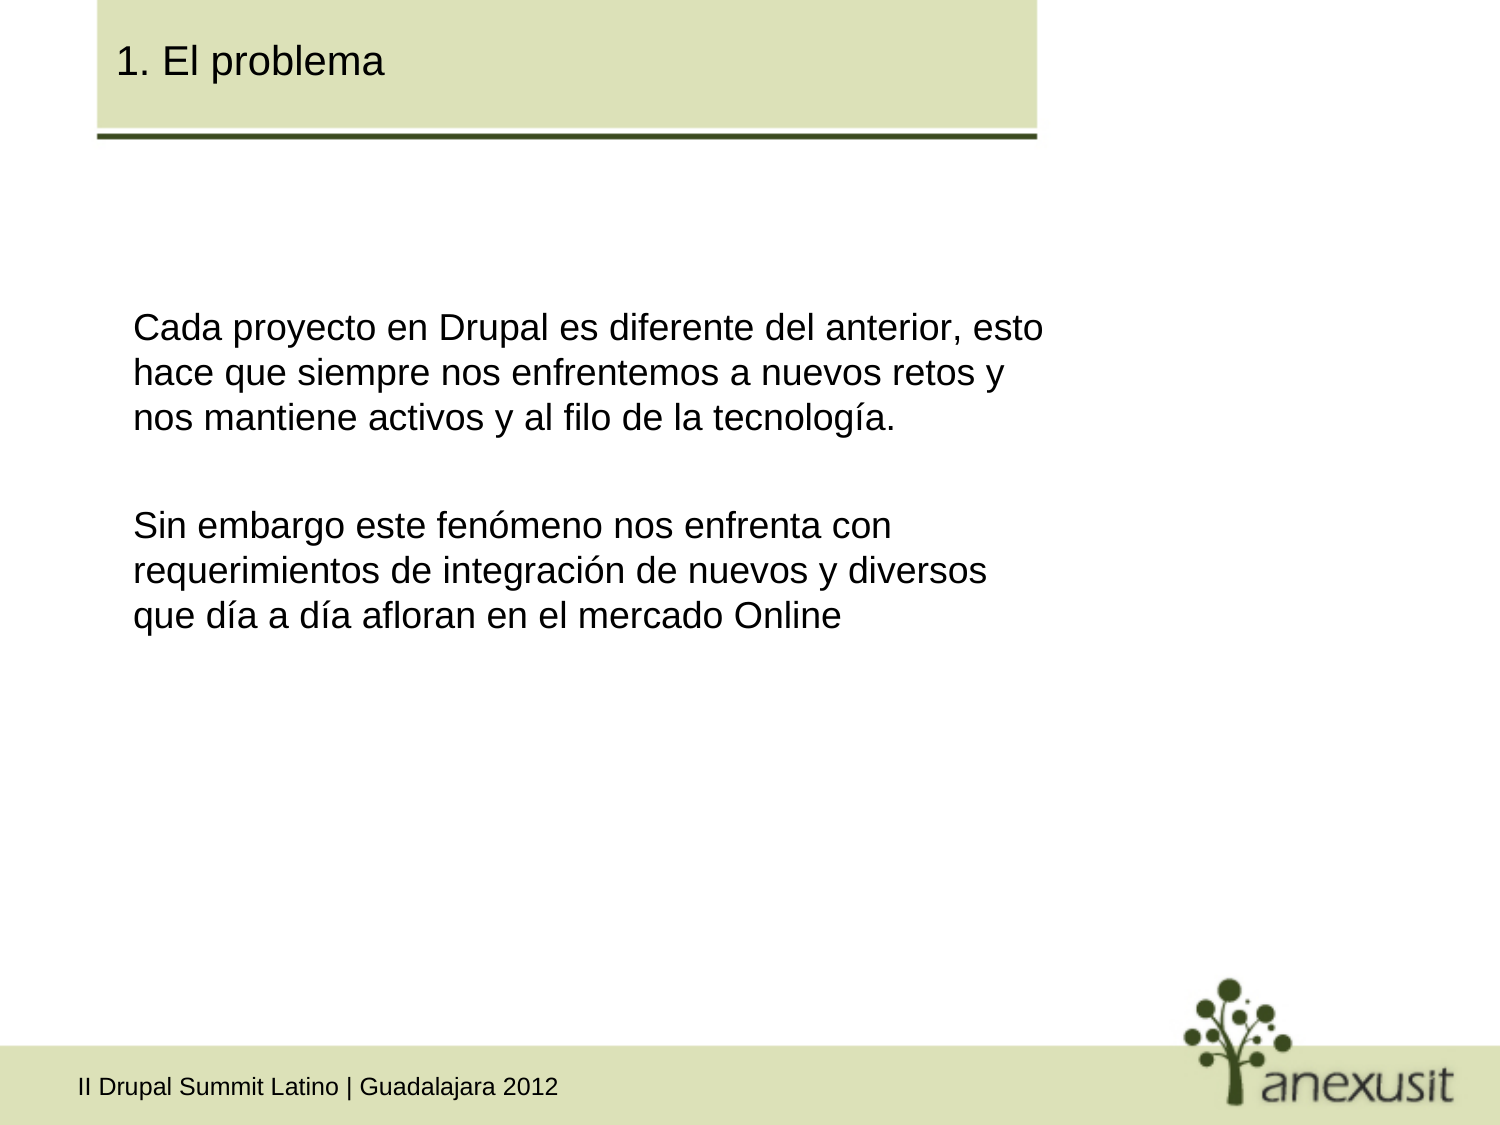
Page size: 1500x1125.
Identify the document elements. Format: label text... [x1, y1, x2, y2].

text_box Cada proyecto en Drupal es diferente del anterior, esto hace que siempre nos enfrentemos a nuevos retos y nos mantiene activos y al filo de la tecnología. Sin embargo este fenómeno nos enfrenta con requerimientos de integración de nuevos y diversos que día a día afloran en el mercado Online [118, 295, 1064, 791]
text_box 1. El problema [100, 0, 827, 119]
picture [0, 0, 1500, 1125]
text_box II Drupal Summit Latino | Guadalajara 2012 [63, 1062, 1064, 1109]
